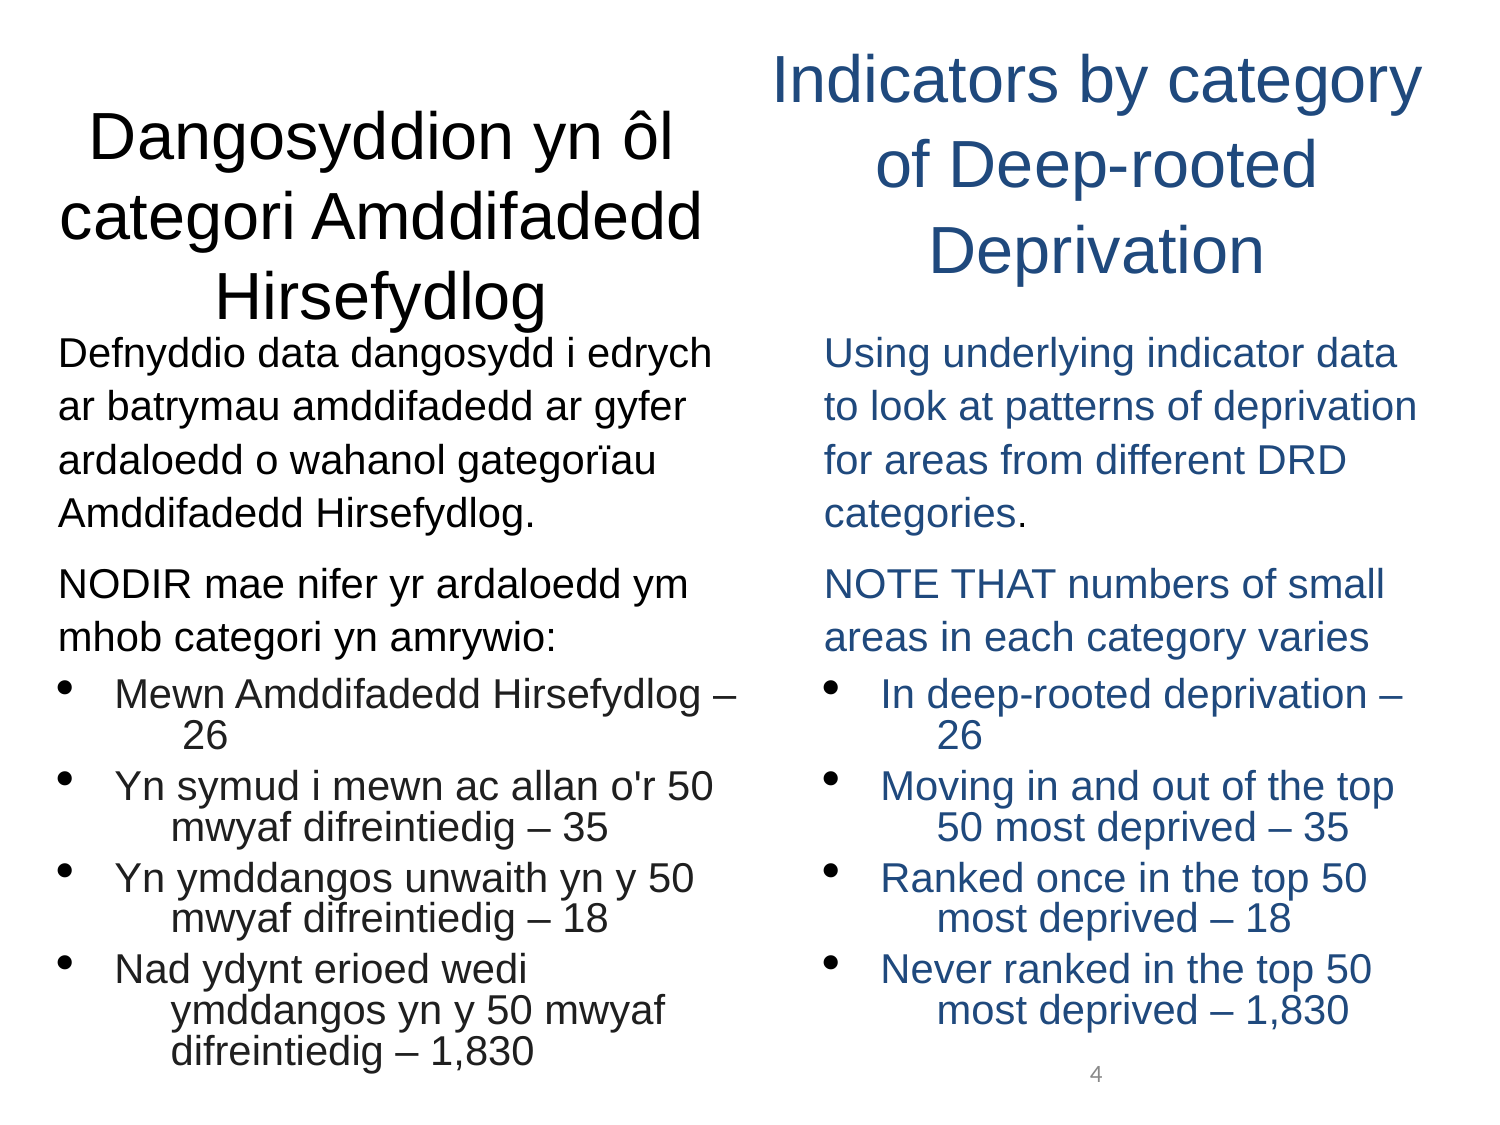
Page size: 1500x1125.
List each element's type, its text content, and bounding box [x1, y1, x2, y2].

title Dangosyddion yn ôl categori Amddifadedd Hirsefydlog [25, 85, 738, 228]
list Using underlying indicator data to look at patterns of deprivation for areas from different DRD categories. NOTE THAT numbers of small areas in each category varies In deep-rooted deprivation – 26 Moving in and out of the top 50 most deprived – 35 Ranked once in the top 50 most deprived – 18 Never ranked in the top 50 most deprived – 1,830 [809, 314, 1458, 1103]
list Defnyddio data dangosydd i edrych ar batrymau amddifadedd ar gyfer ardaloedd o wahanol gategorïau Amddifadedd Hirsefydlog. NODIR mae nifer yr ardaloedd ym mhob categori yn amrywio: Mewn Amddifadedd Hirsefydlog – 26 Yn symud i mewn ac allan o'r 50 mwyaf difreintiedig – 35 Yn ymddangos unwaith yn y 50 mwyaf difreintiedig – 18 Nad ydynt erioed wedi ymddangos yn y 50 mwyaf difreintiedig – 1,830 [42, 314, 754, 1103]
text_box Indicators by category of Deep-rooted Deprivation [750, 22, 1445, 291]
